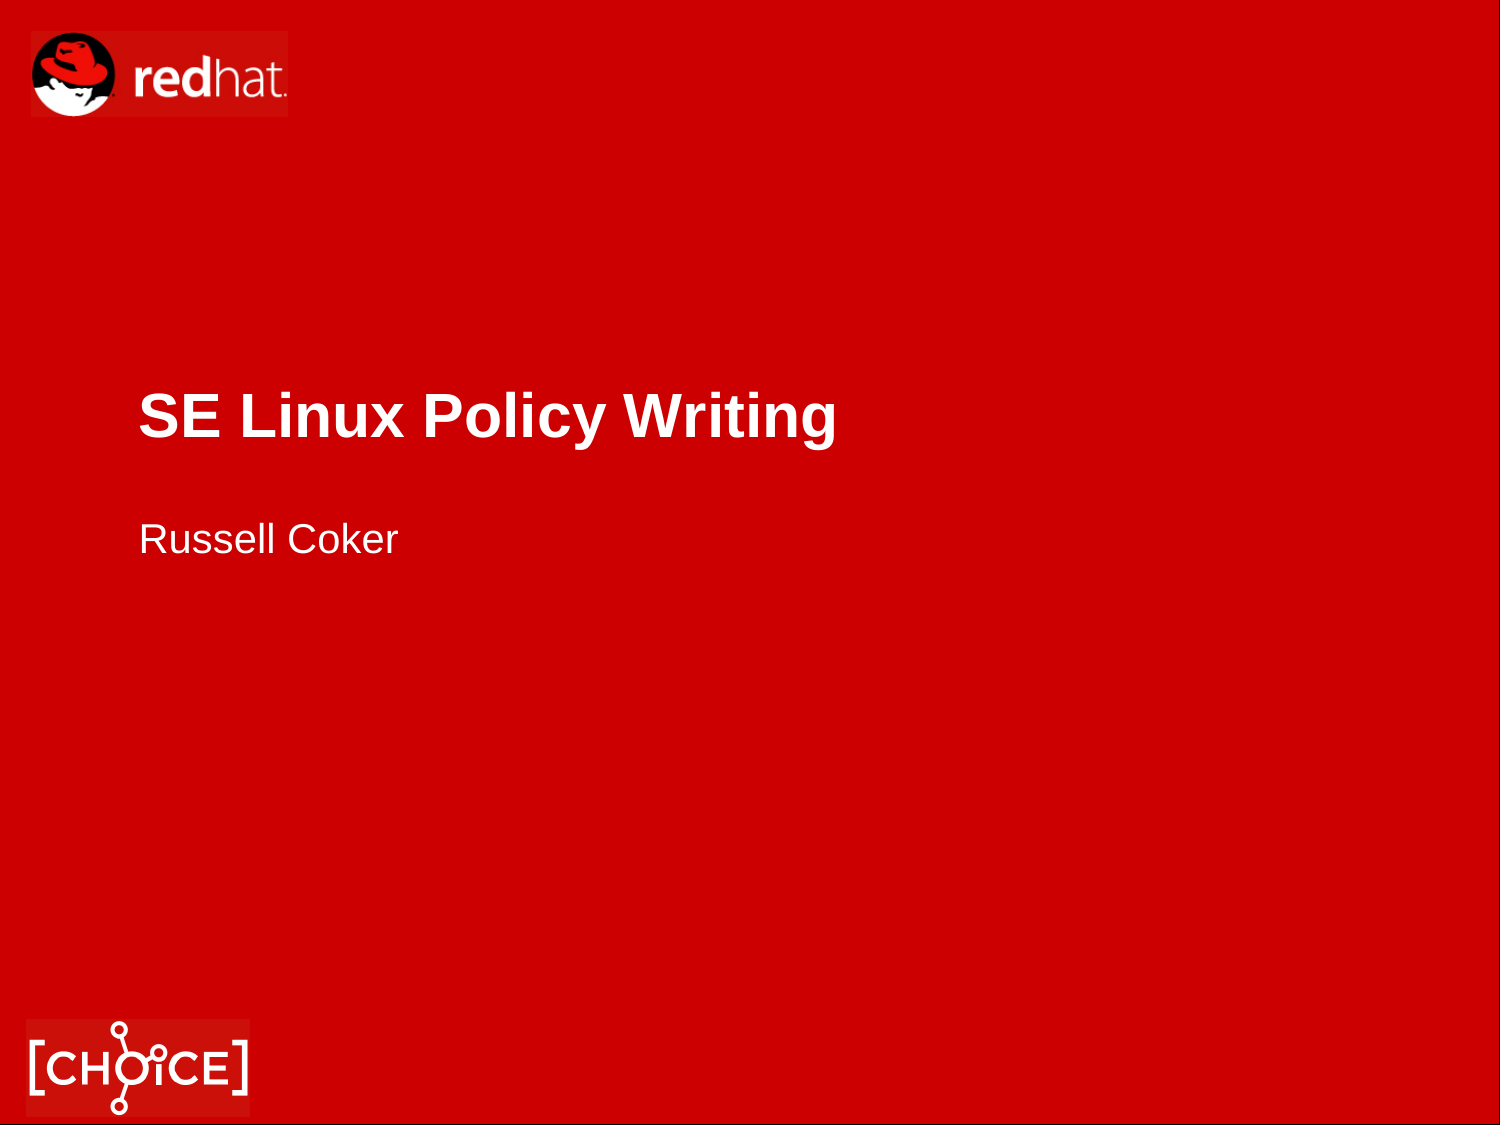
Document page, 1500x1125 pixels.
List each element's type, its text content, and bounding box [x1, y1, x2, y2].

picture [26, 1019, 250, 1117]
picture [31, 31, 288, 117]
text_box SE Linux Policy Writing Russell Coker [138, 384, 1009, 644]
